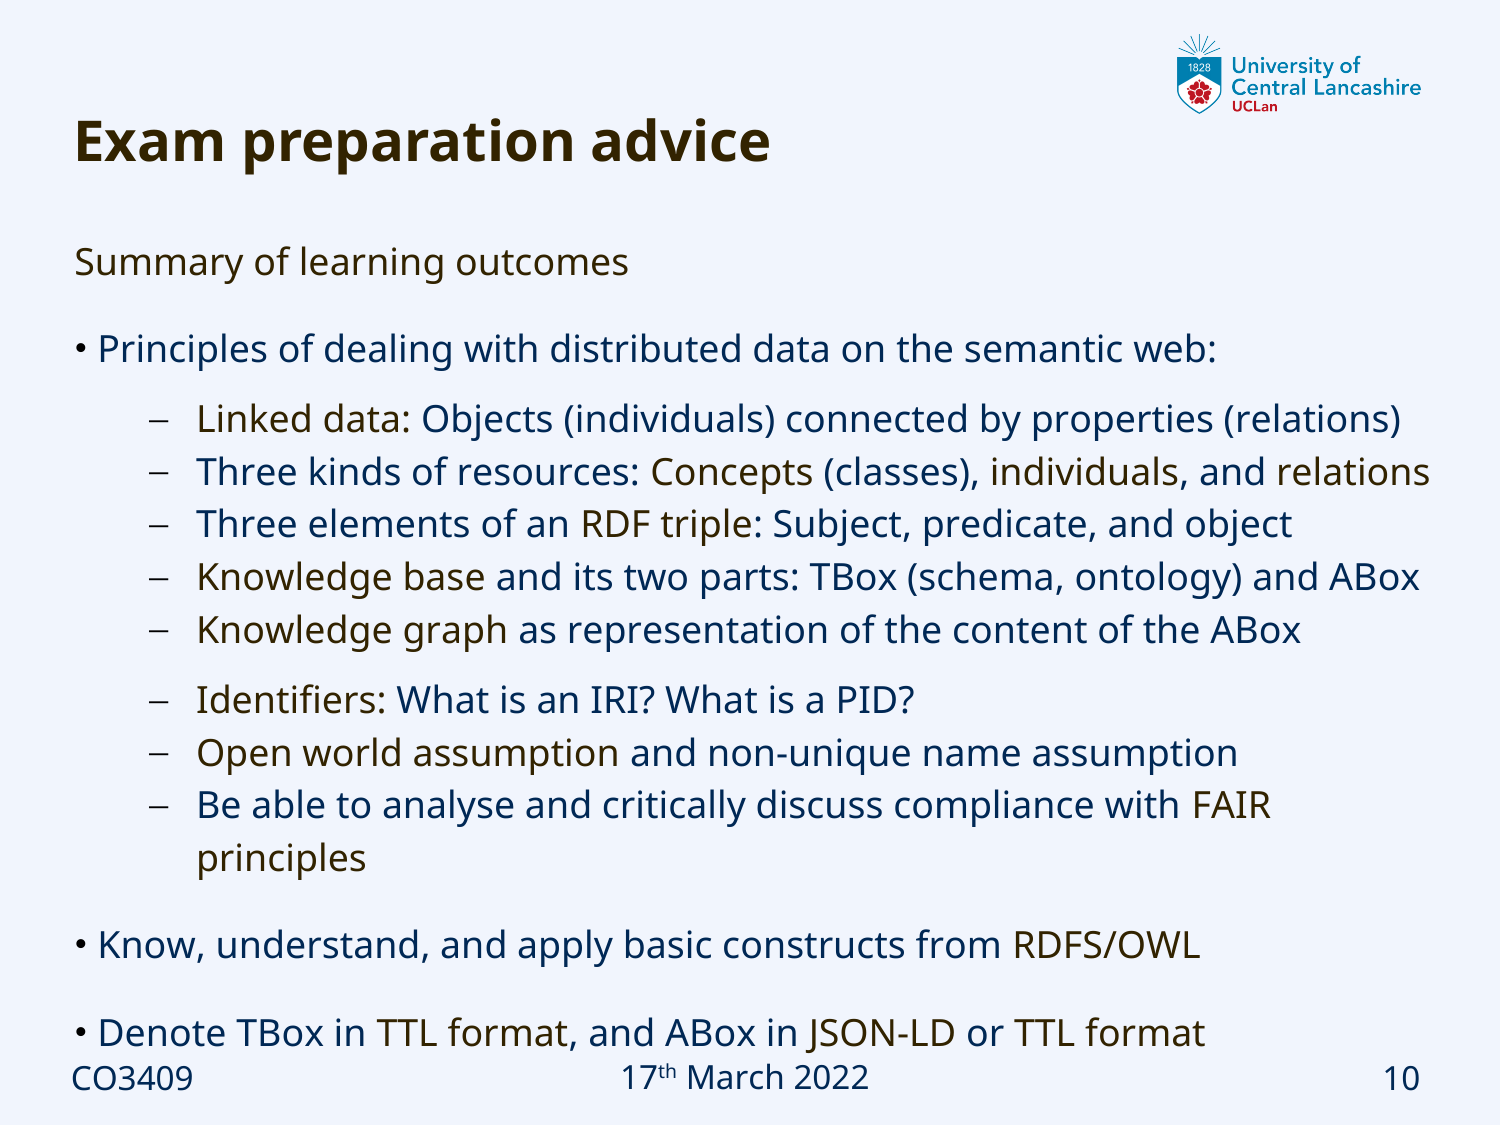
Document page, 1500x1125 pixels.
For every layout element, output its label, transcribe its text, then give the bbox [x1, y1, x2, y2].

picture [1177, 34, 1421, 93]
title Exam preparation advice [58, 93, 1475, 186]
text_box Summary of learning outcomes Principles of dealing with distributed data on the semantic web: Linked data: Objects (individuals) connected by properties (relations) Three kinds of resources: Concepts (classes), individuals, and relations Three elements of an RDF triple: Subject, predicate, and object Knowledge base and its two parts: TBox (schema, ontology) and ABox Knowledge graph as representation of the content of the ABox Identifiers: What is an IRI? What is a PID? Open world assumption and non-unique name assumption Be able to analyse and critically discuss compliance with FAIR principles Know, understand, and apply basic constructs from RDFS/OWL Denote TBox in TTL format, and ABox in JSON-LD or TTL format [59, 222, 1448, 1009]
